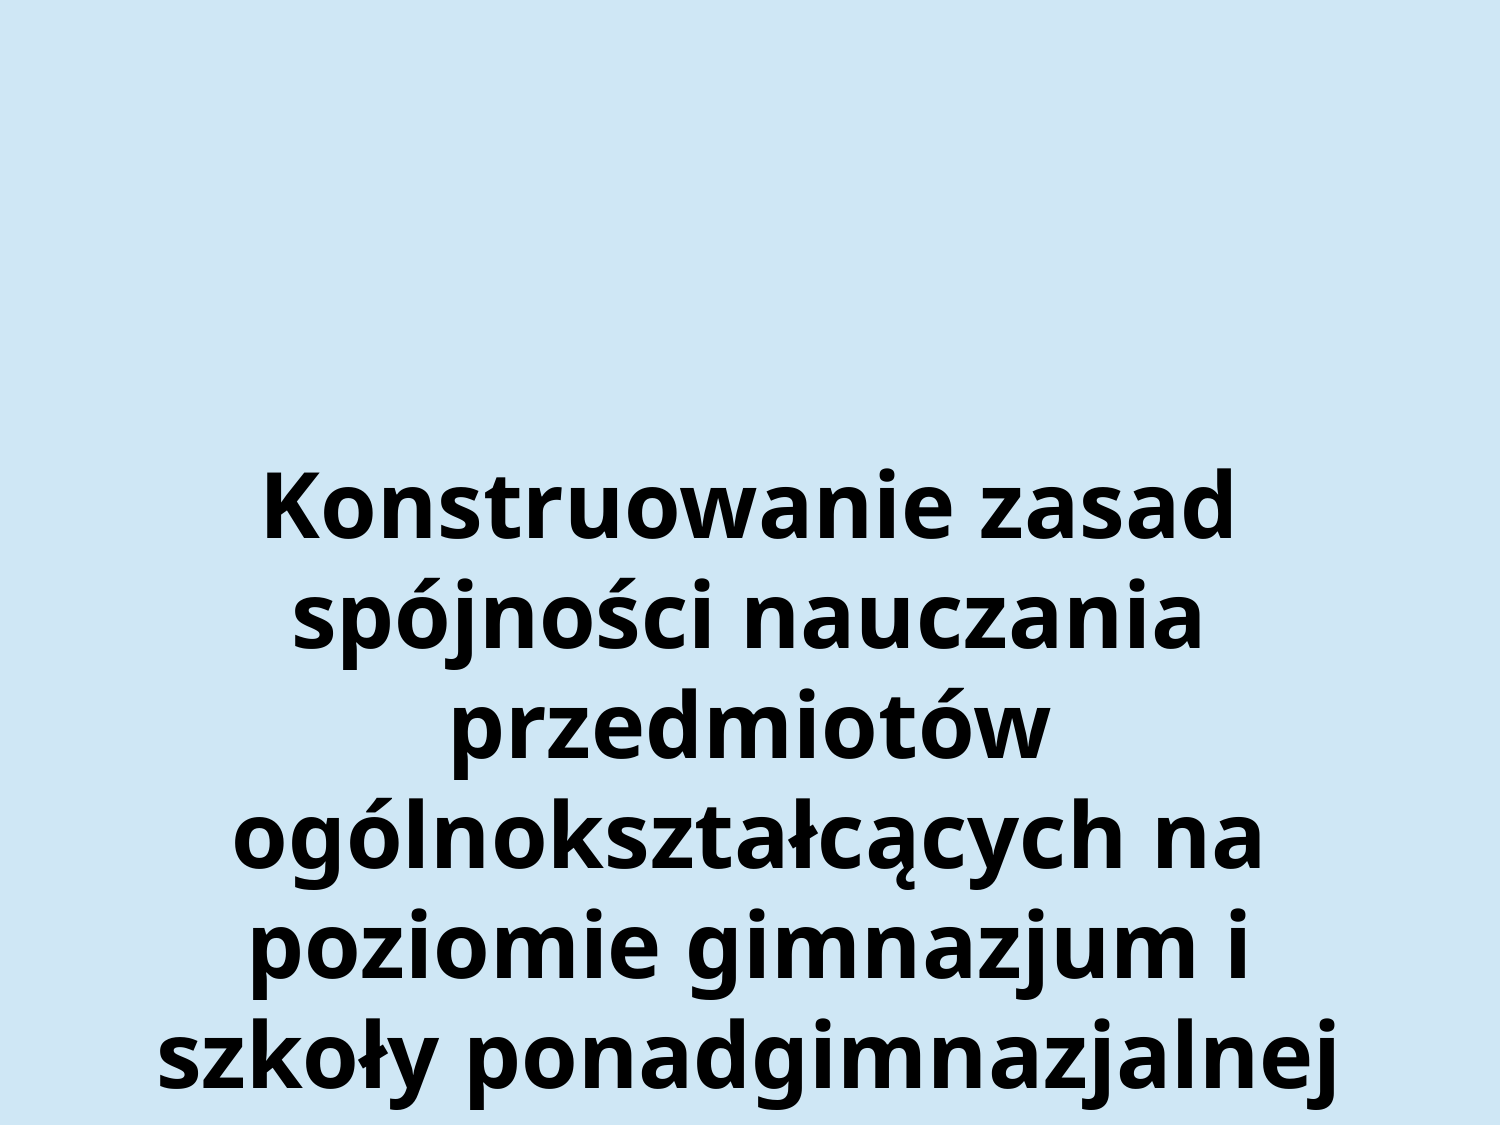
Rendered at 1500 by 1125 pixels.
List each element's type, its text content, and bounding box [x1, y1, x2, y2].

title Konstruowanie zasad spójności nauczania przedmiotów ogólnokształcących na poziomie gimnazjum i szkoły ponadgimnazjalnej [112, 439, 1388, 681]
